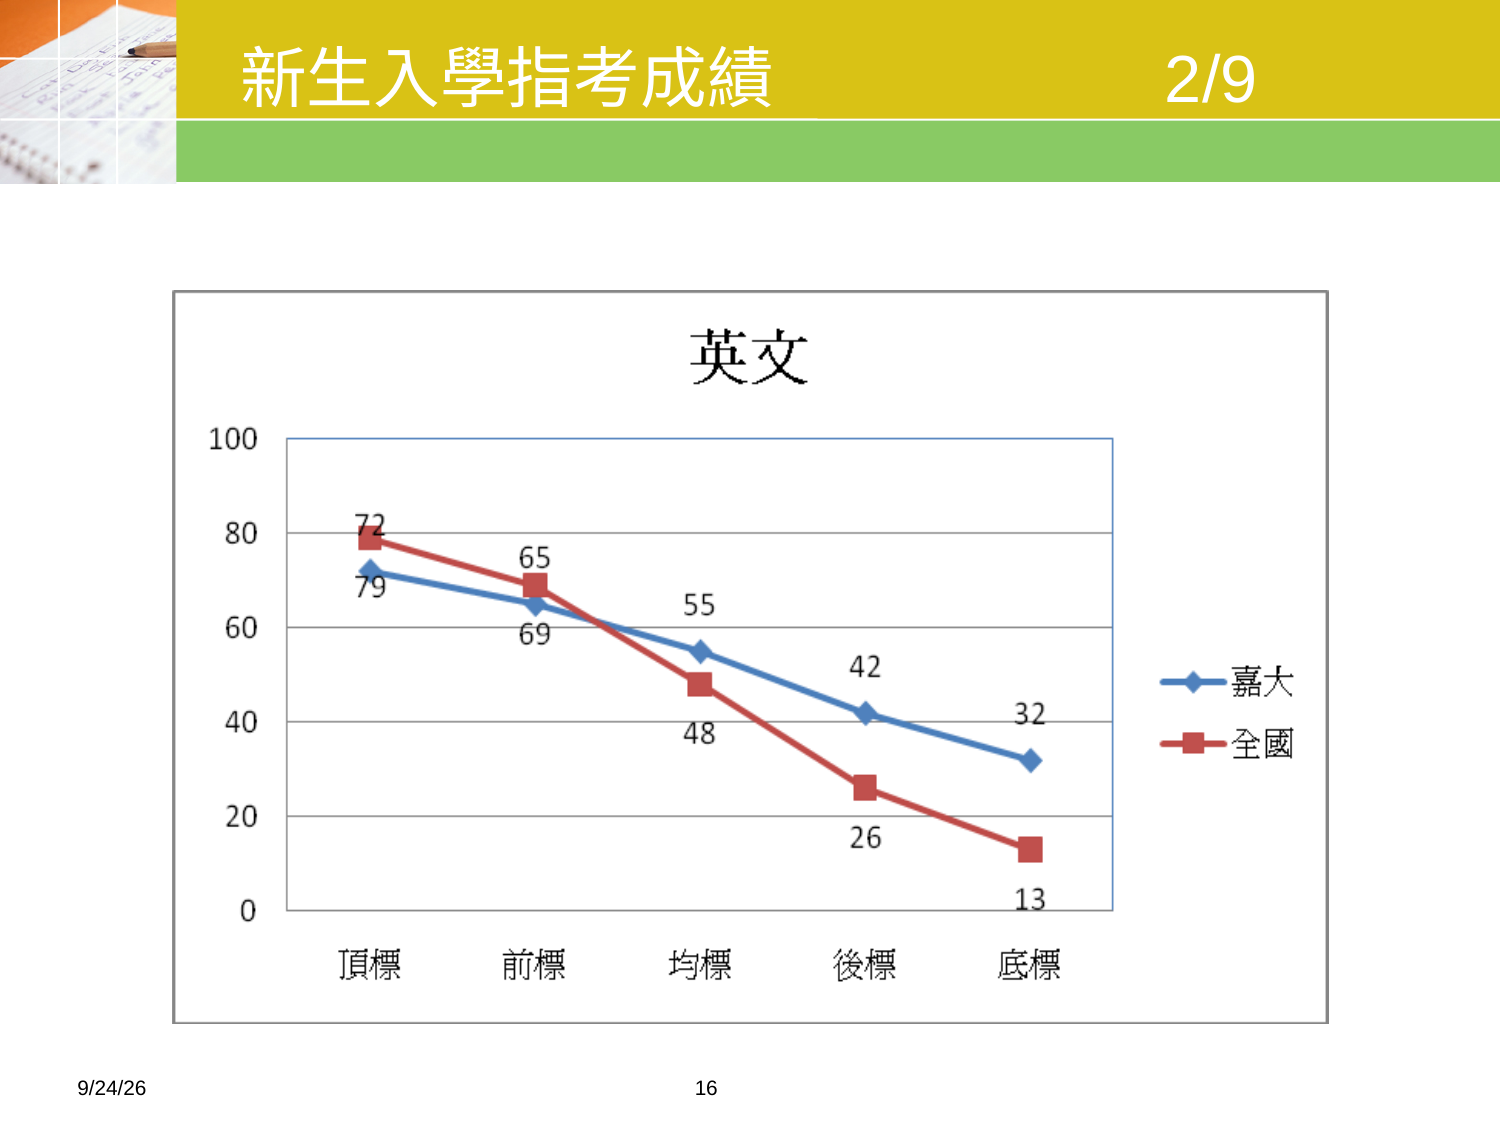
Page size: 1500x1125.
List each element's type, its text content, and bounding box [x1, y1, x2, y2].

picture [171, 290, 1329, 1024]
title 新生入學指考成績 2/9 [225, 28, 1388, 109]
text_box [62, 1067, 376, 1111]
text_box [637, 1067, 775, 1111]
